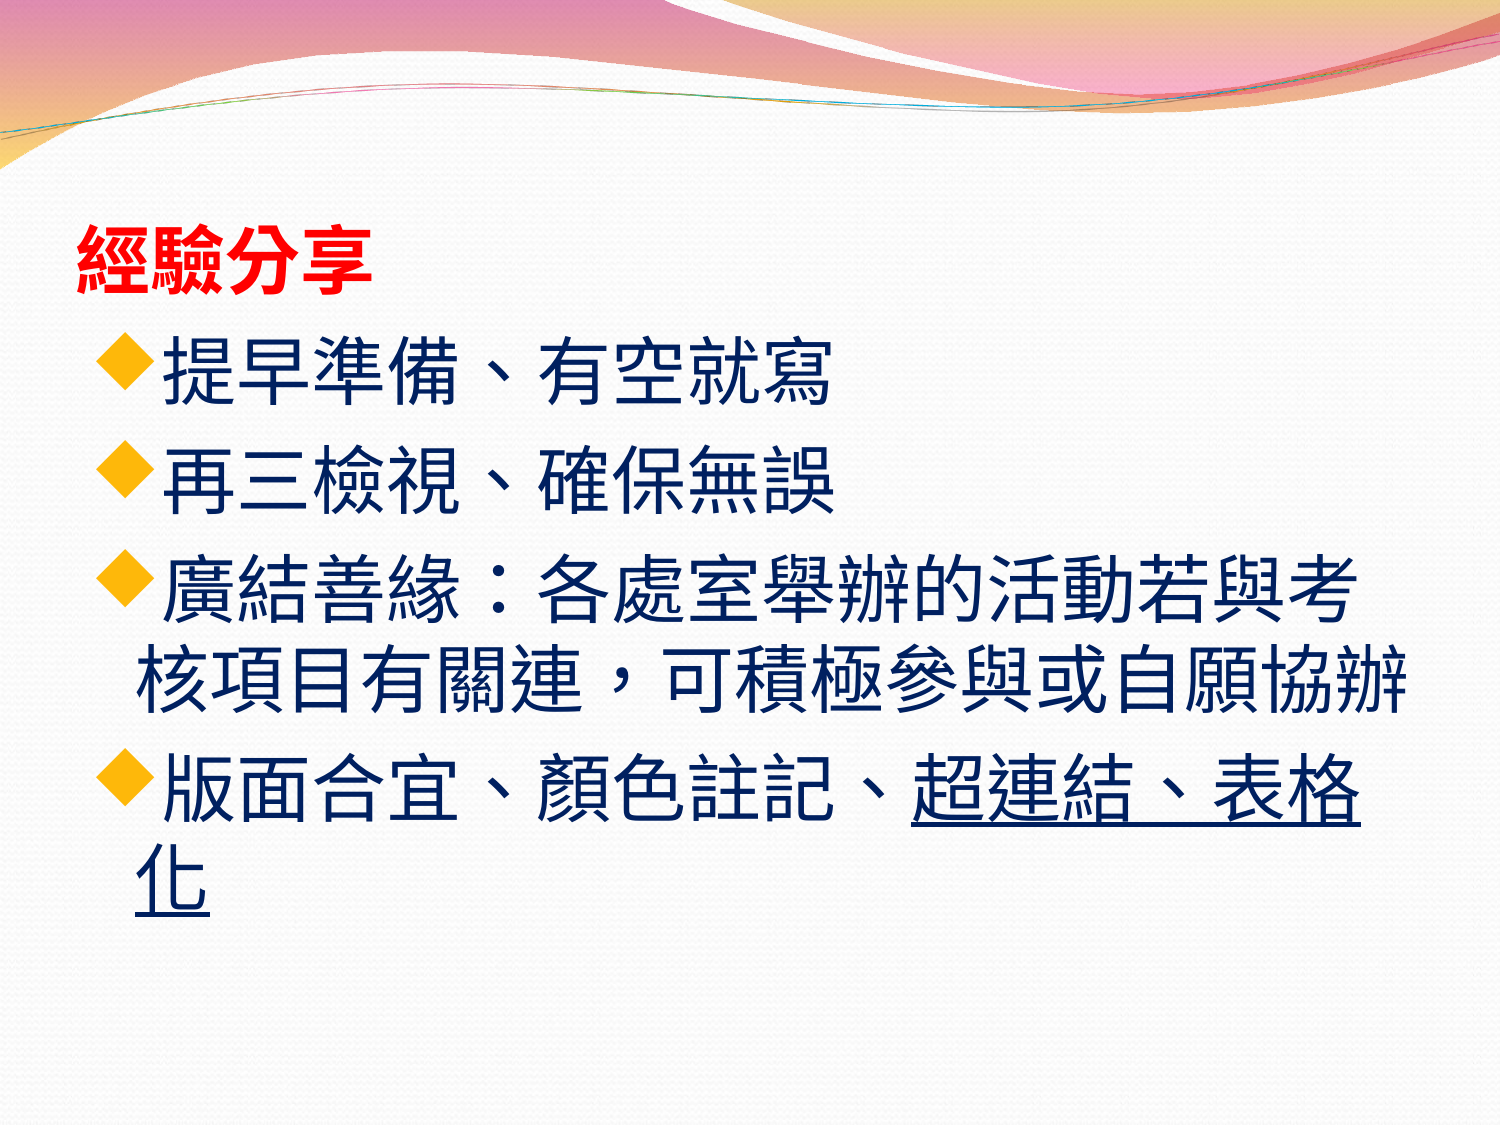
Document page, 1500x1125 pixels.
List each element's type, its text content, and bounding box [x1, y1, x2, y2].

picture [0, 0, 1500, 1125]
title 經驗分享 [75, 115, 1426, 304]
list 提早準備、有空就寫 再三檢視、確保無誤 廣結善緣：各處室舉辦的活動若與考核項目有關連，可積極參與或自願協辦 版面合宜、顏色註記、超連結、表格化 [75, 317, 1426, 1038]
